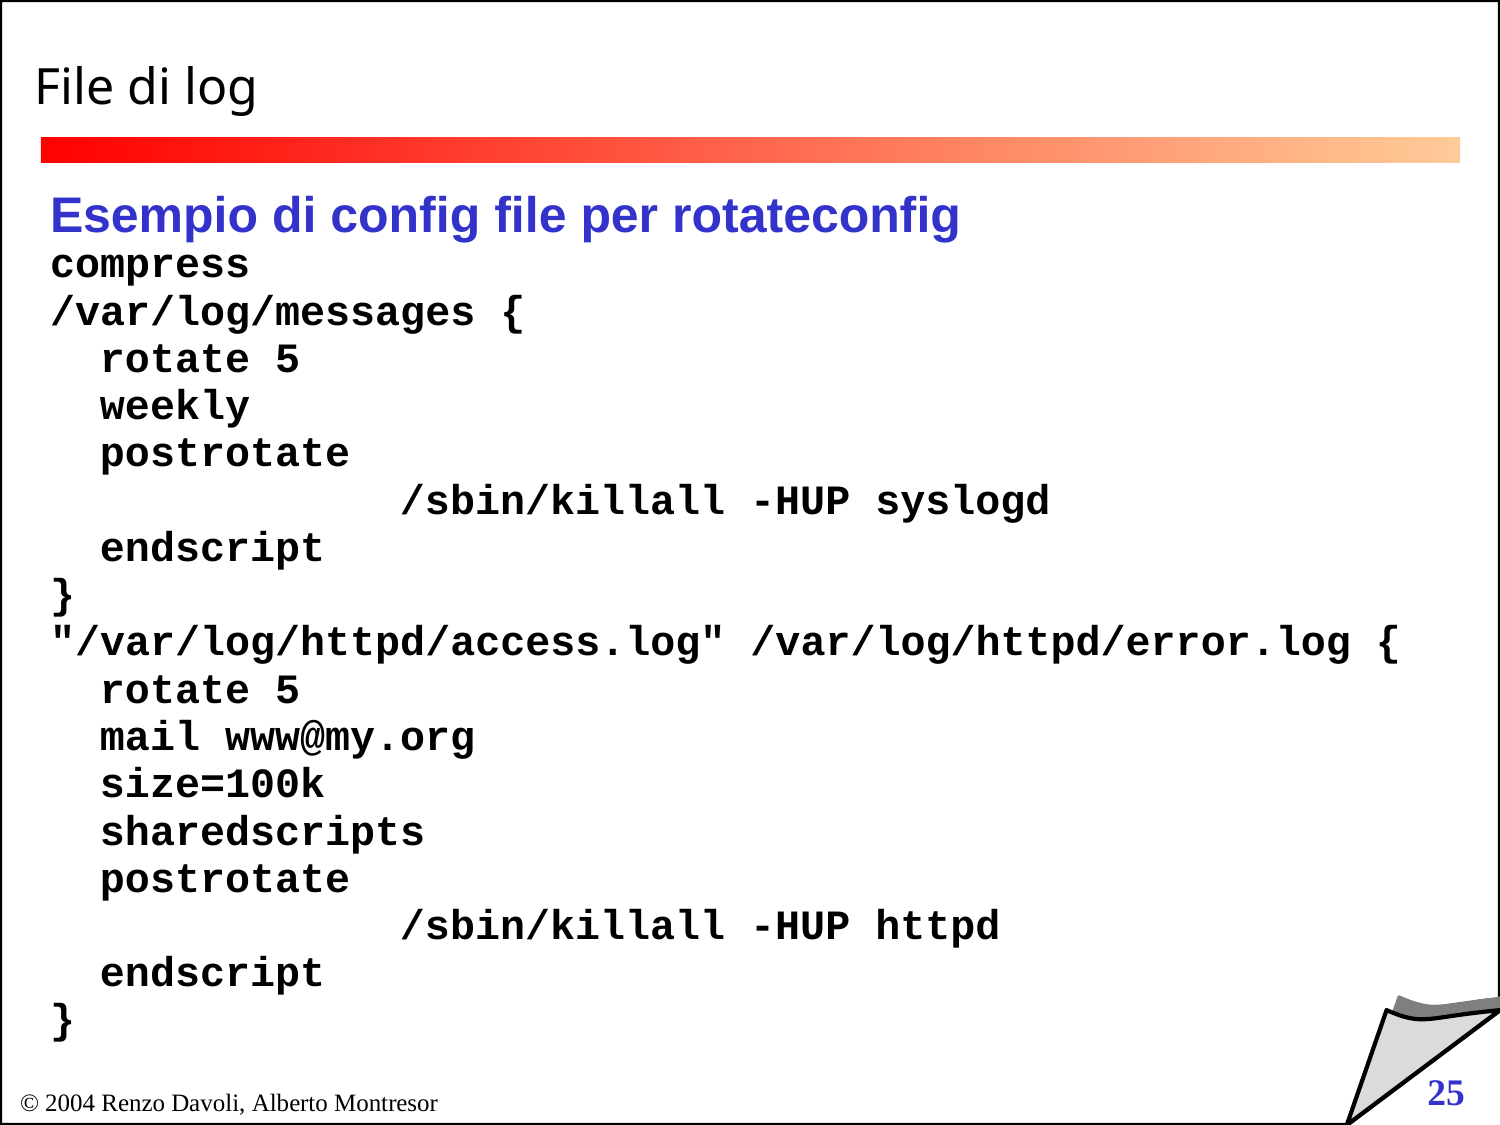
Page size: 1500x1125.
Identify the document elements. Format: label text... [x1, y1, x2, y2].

list Esempio di config file per rotateconfig compress /var/log/messages { rotate 5 weekly postrotate /sbin/killall -HUP syslogd endscript } "/var/log/httpd/access.log" /var/log/httpd/error.log { rotate 5 mail www@my.org size=100k sharedscripts postrotate /sbin/killall -HUP httpd endscript } [50, 187, 1450, 1094]
title File di log [34, 44, 1466, 131]
